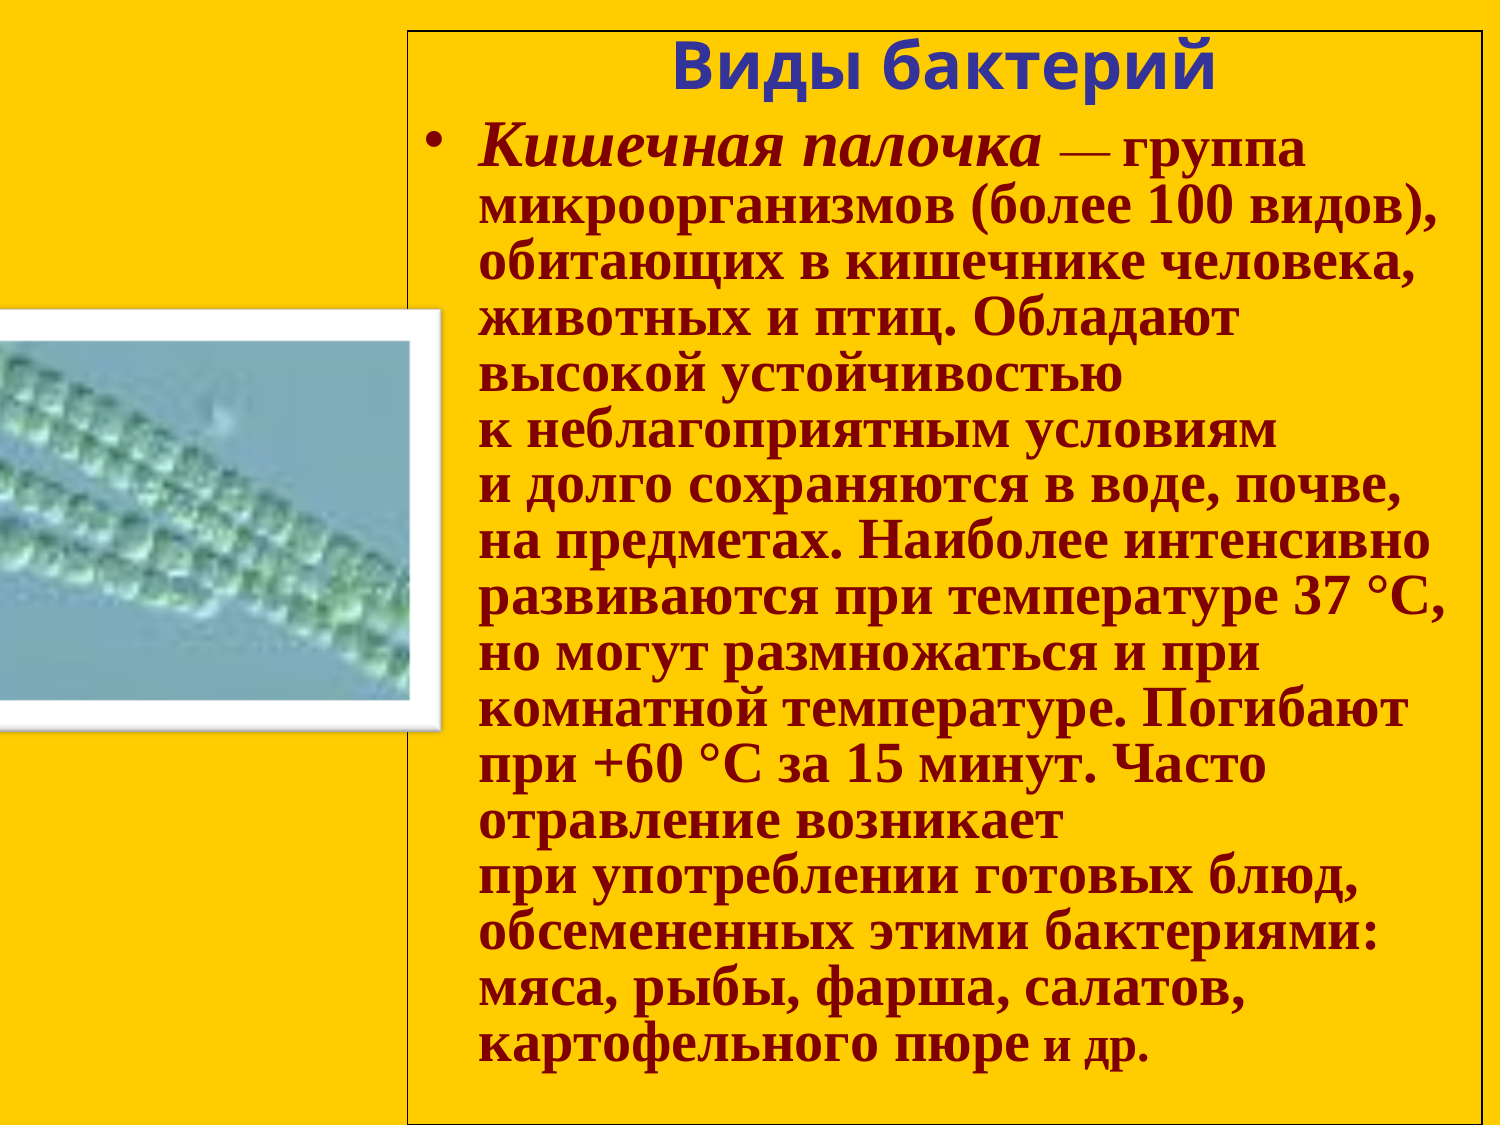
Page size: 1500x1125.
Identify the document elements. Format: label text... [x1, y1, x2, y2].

picture [0, 299, 451, 741]
list Виды бактерий Кишечная палочка — группа микроорганизмов (более 100 видов), обитающих в кишечнике человека, животных и птиц. Обладают высокой устойчивостью к неблагоприятным условиям и долго сохраняются в воде, почве, на предметах. Наиболее интенсивно развиваются при температуре 37 °С, но могут размножаться и при комнатной температуре. Погибают при +60 °С за 15 минут. Часто отравление возникает при употреблении готовых блюд, обсемененных этими бактериями: мяса, рыбы, фарша, салатов, картофельного пюре и др. [407, 30, 1483, 1125]
